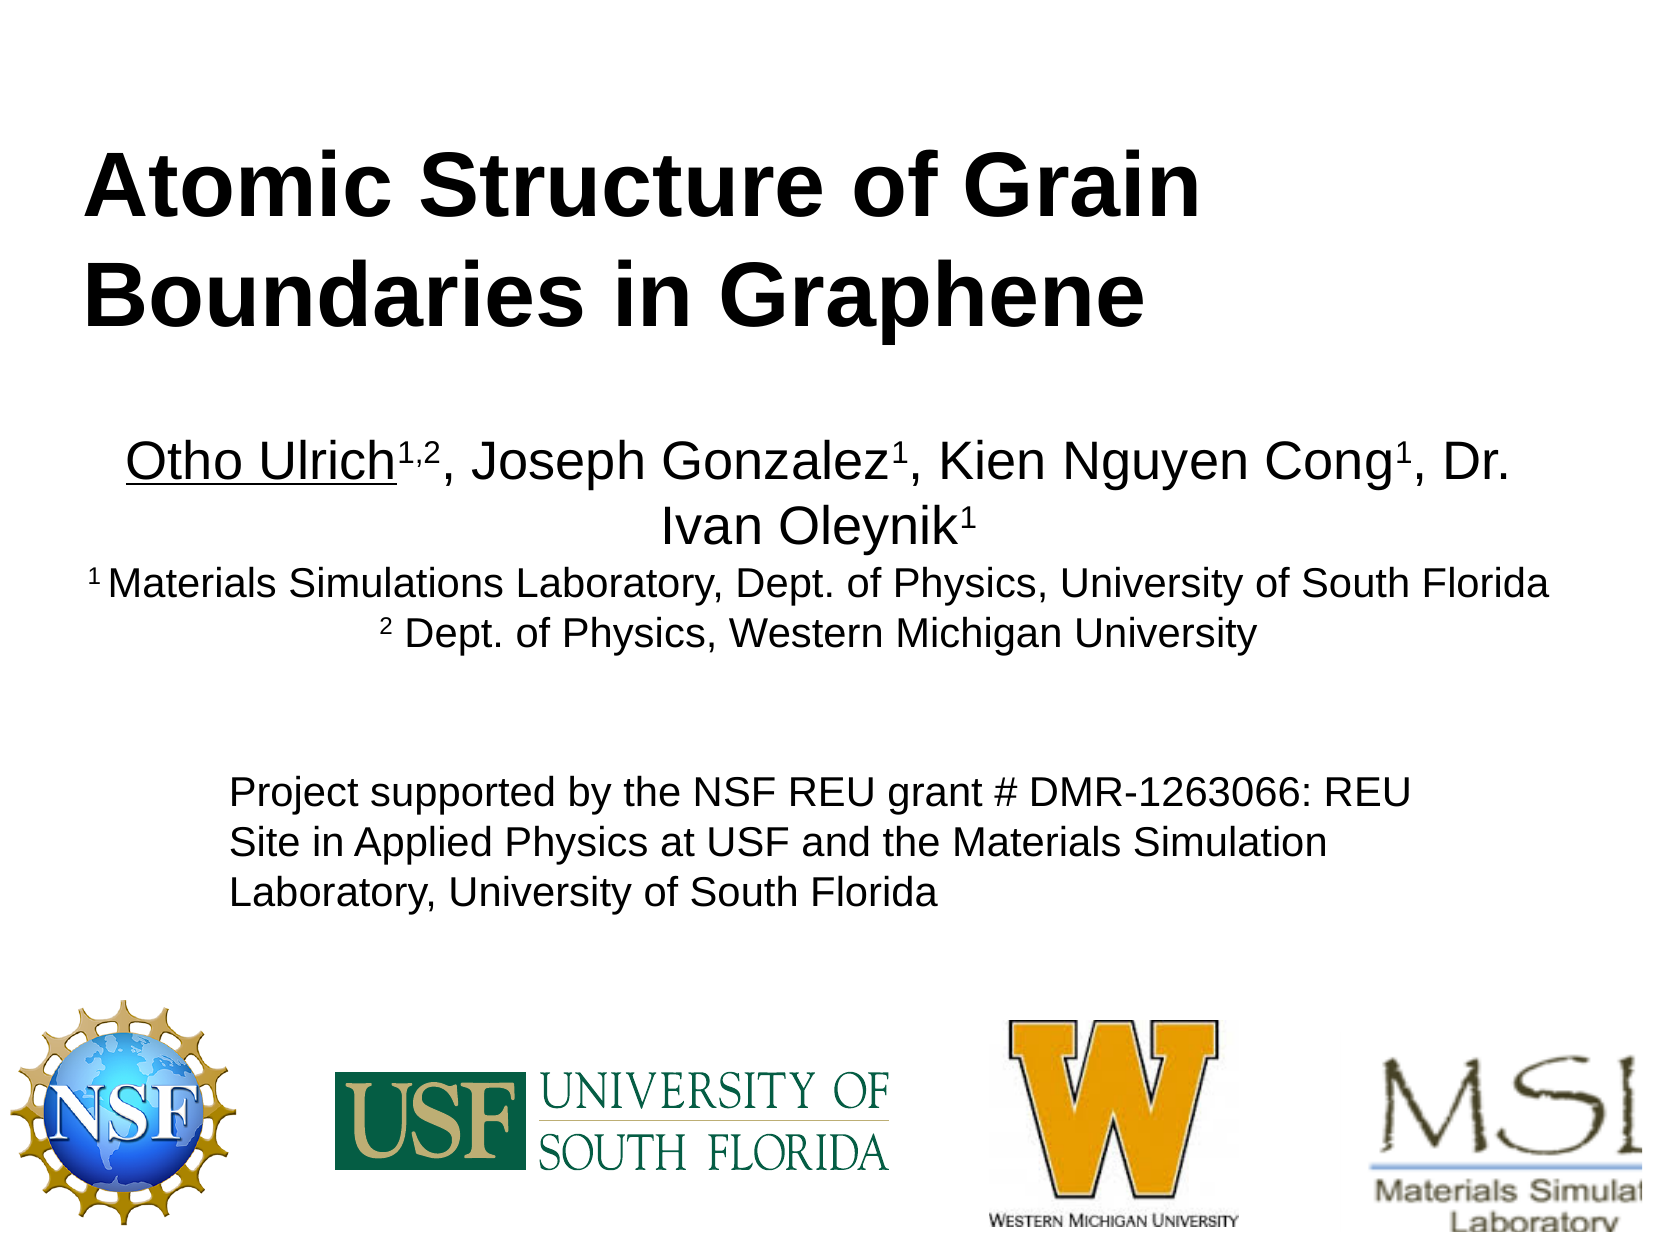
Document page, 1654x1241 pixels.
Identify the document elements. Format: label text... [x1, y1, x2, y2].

picture [7, 995, 239, 1228]
subtitle Otho Ulrich1,2, Joseph Gonzalez1, Kien Nguyen Cong1, Dr. Ivan Oleynik1 1 Materials Simulations Laboratory, Dept. of Physics, University of South Florida 2 Dept. of Physics, Western Michigan University [74, 180, 1563, 901]
text_box Project supported by the NSF REU grant # DMR-1263066: REU Site in Applied Physics at USF and the Materials Simulation Laboratory, University of South Florida [214, 757, 1477, 923]
picture [1339, 1032, 1643, 1232]
picture [334, 1071, 890, 1171]
title Atomic Structure of Grain Boundaries in Graphene [82, 30, 1571, 441]
picture [989, 1020, 1239, 1227]
